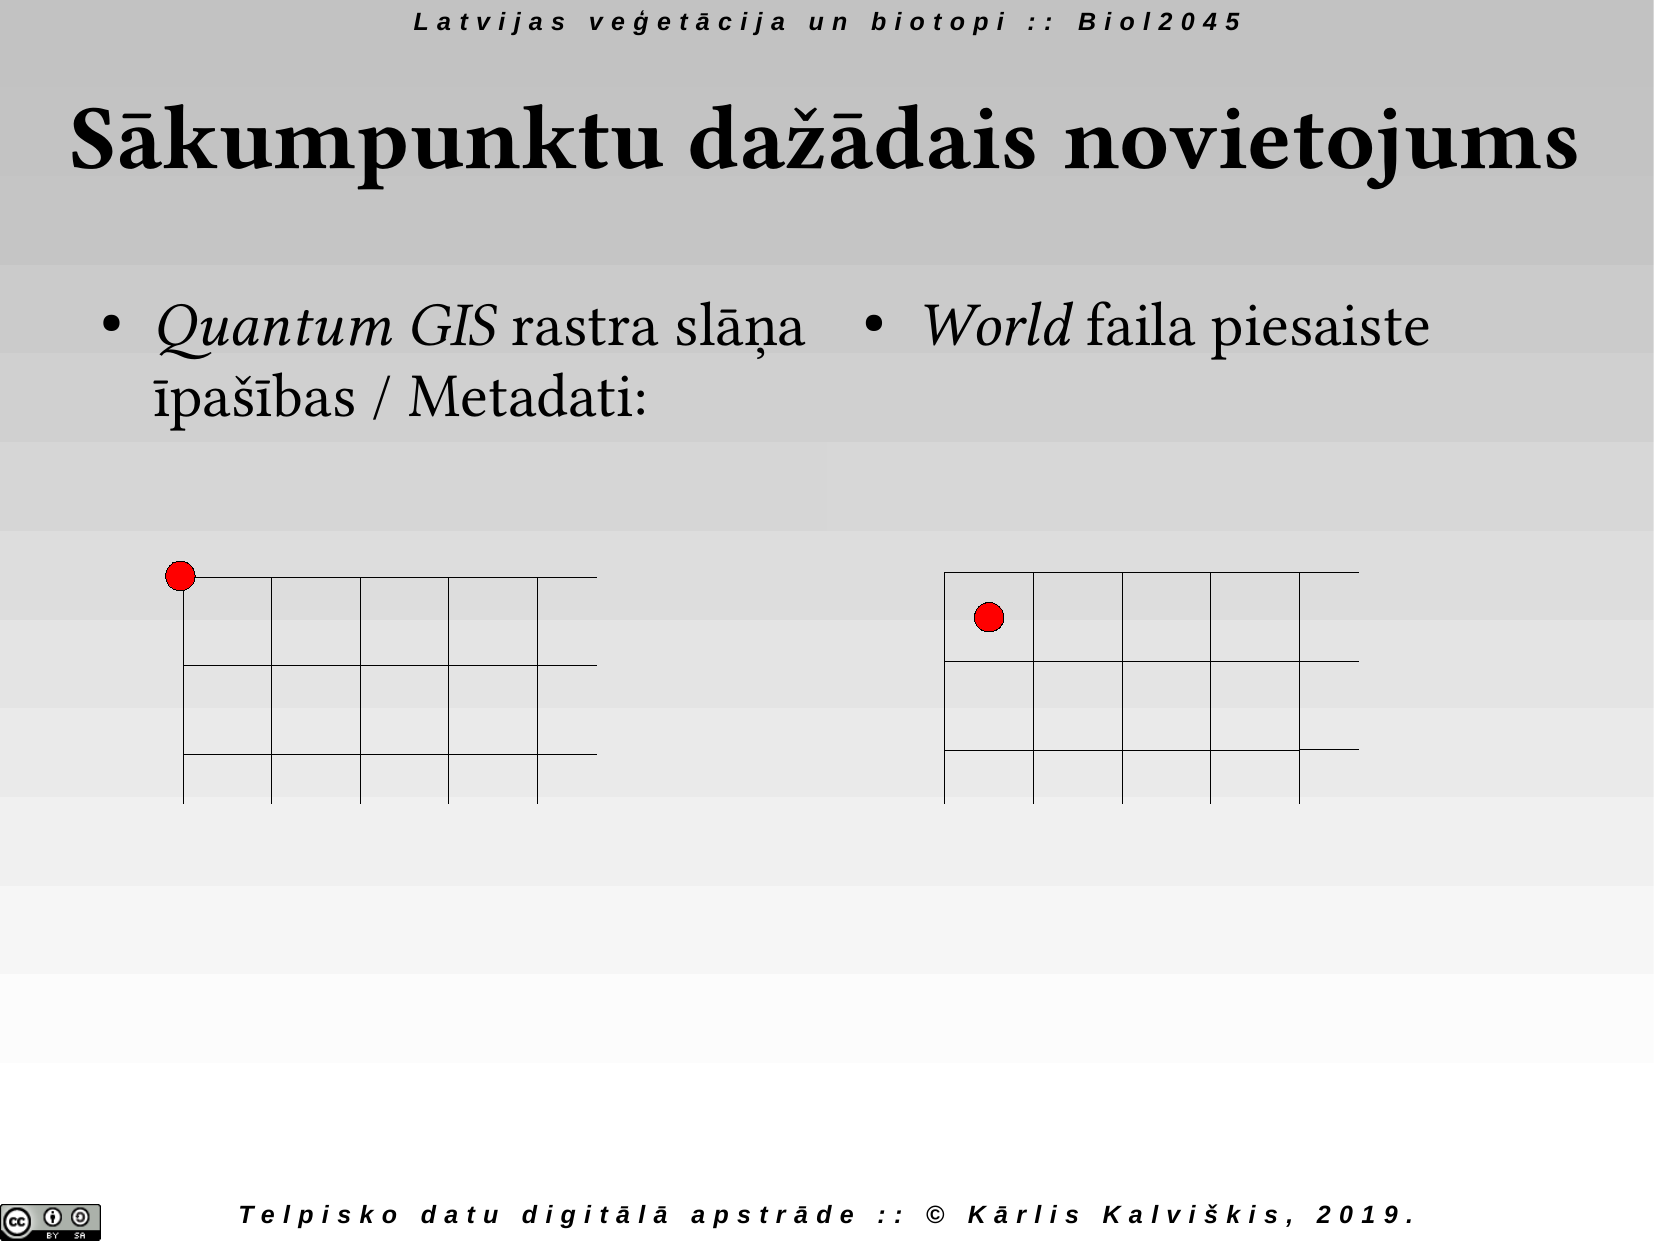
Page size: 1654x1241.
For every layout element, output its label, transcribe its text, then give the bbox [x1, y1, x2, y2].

text_box [974, 602, 1004, 632]
title Sākumpunktu dažādais novietojums [29, 43, 1625, 234]
list World faila piesaiste [845, 289, 1572, 1113]
picture [0, 0, 1654, 1241]
text_box [165, 561, 196, 591]
list Quantum GIS rastra slāņa īpašības / Metadati: [82, 289, 809, 1113]
